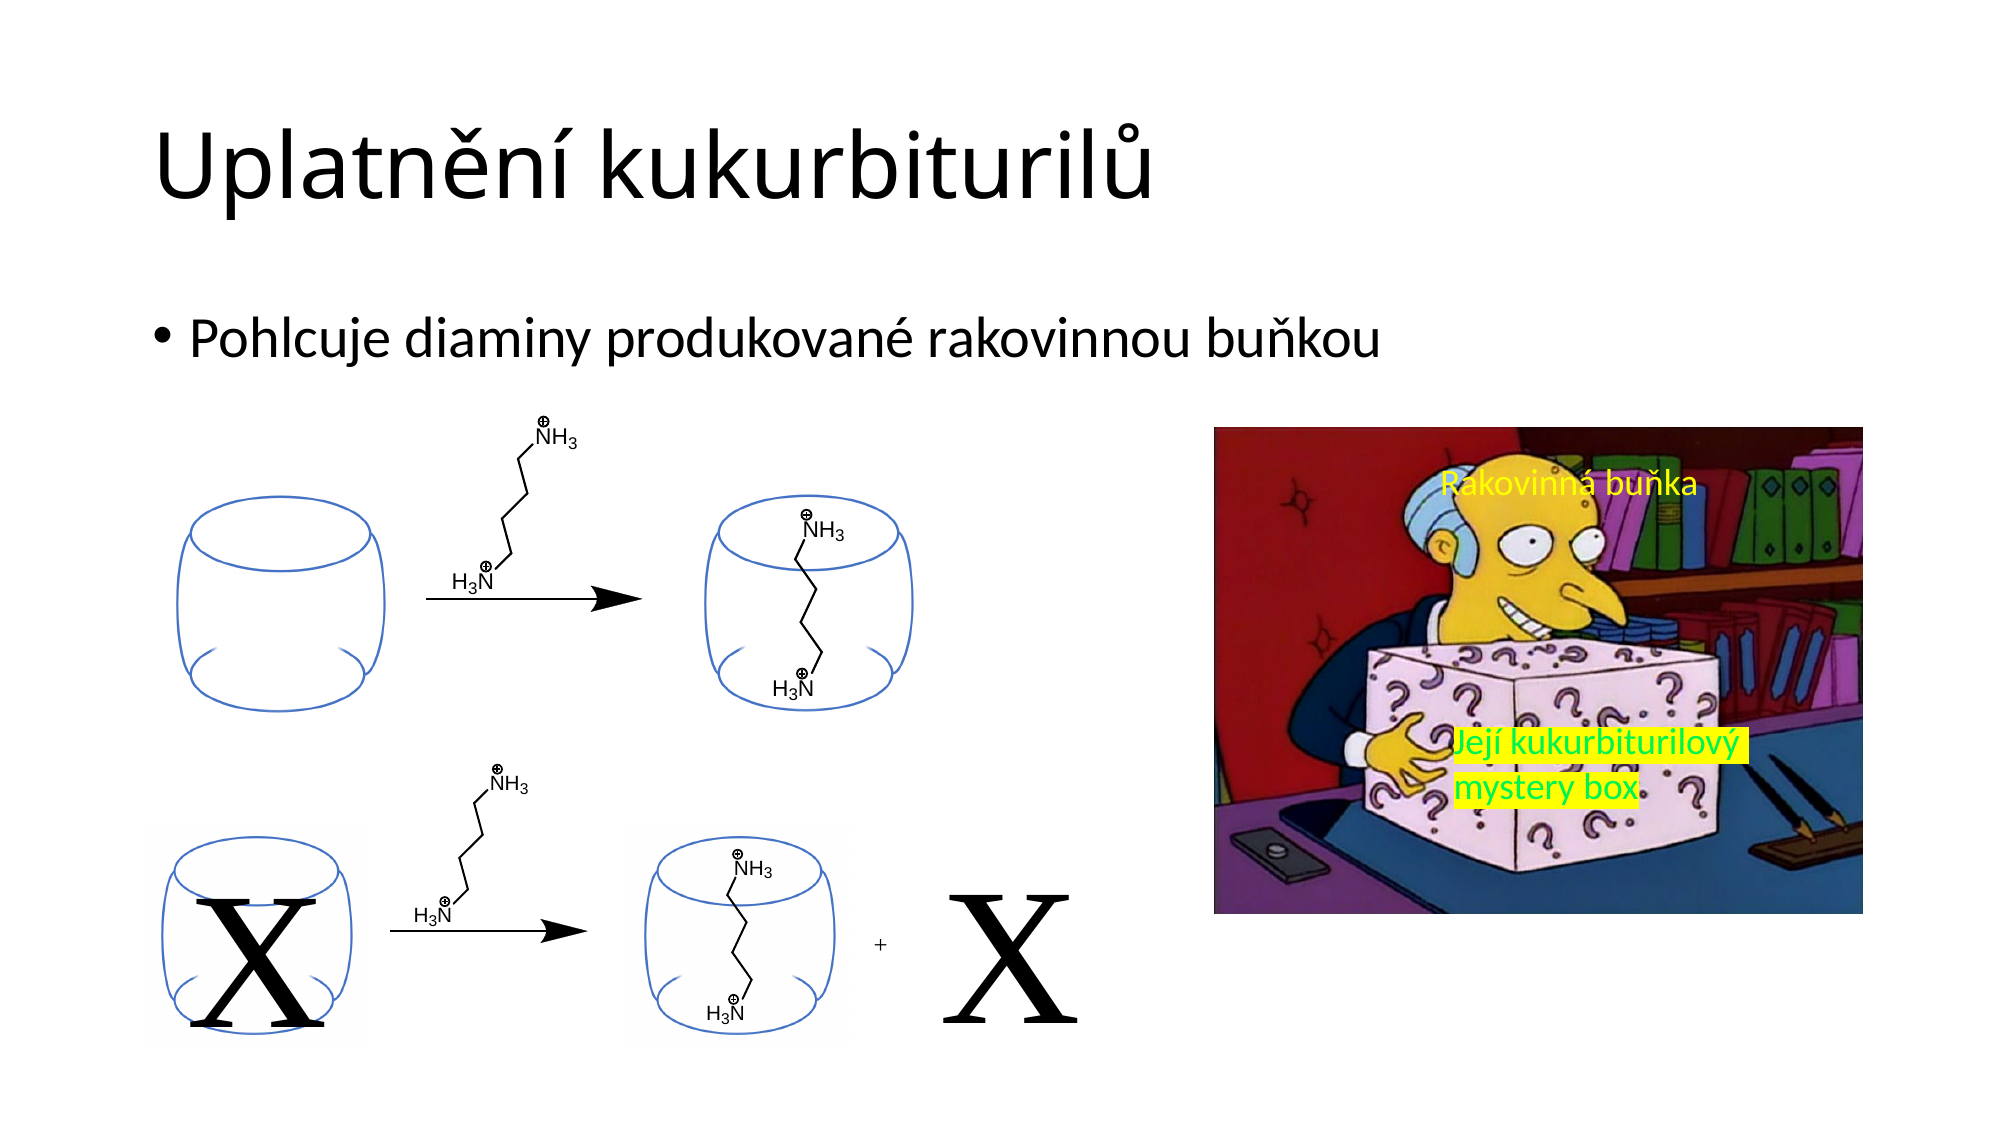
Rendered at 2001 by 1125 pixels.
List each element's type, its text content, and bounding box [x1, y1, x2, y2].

title Uplatnění kukurbiturilů [137, 59, 1863, 278]
text_box Její kukurbiturilový mystery box [1438, 709, 1768, 816]
chart [137, 762, 1089, 1066]
chart [149, 414, 941, 738]
list Pohlcuje diaminy produkované rakovinnou buňkou [137, 299, 1863, 1014]
picture [1214, 427, 1863, 914]
text_box Rakovinná buňka [1425, 450, 1729, 511]
